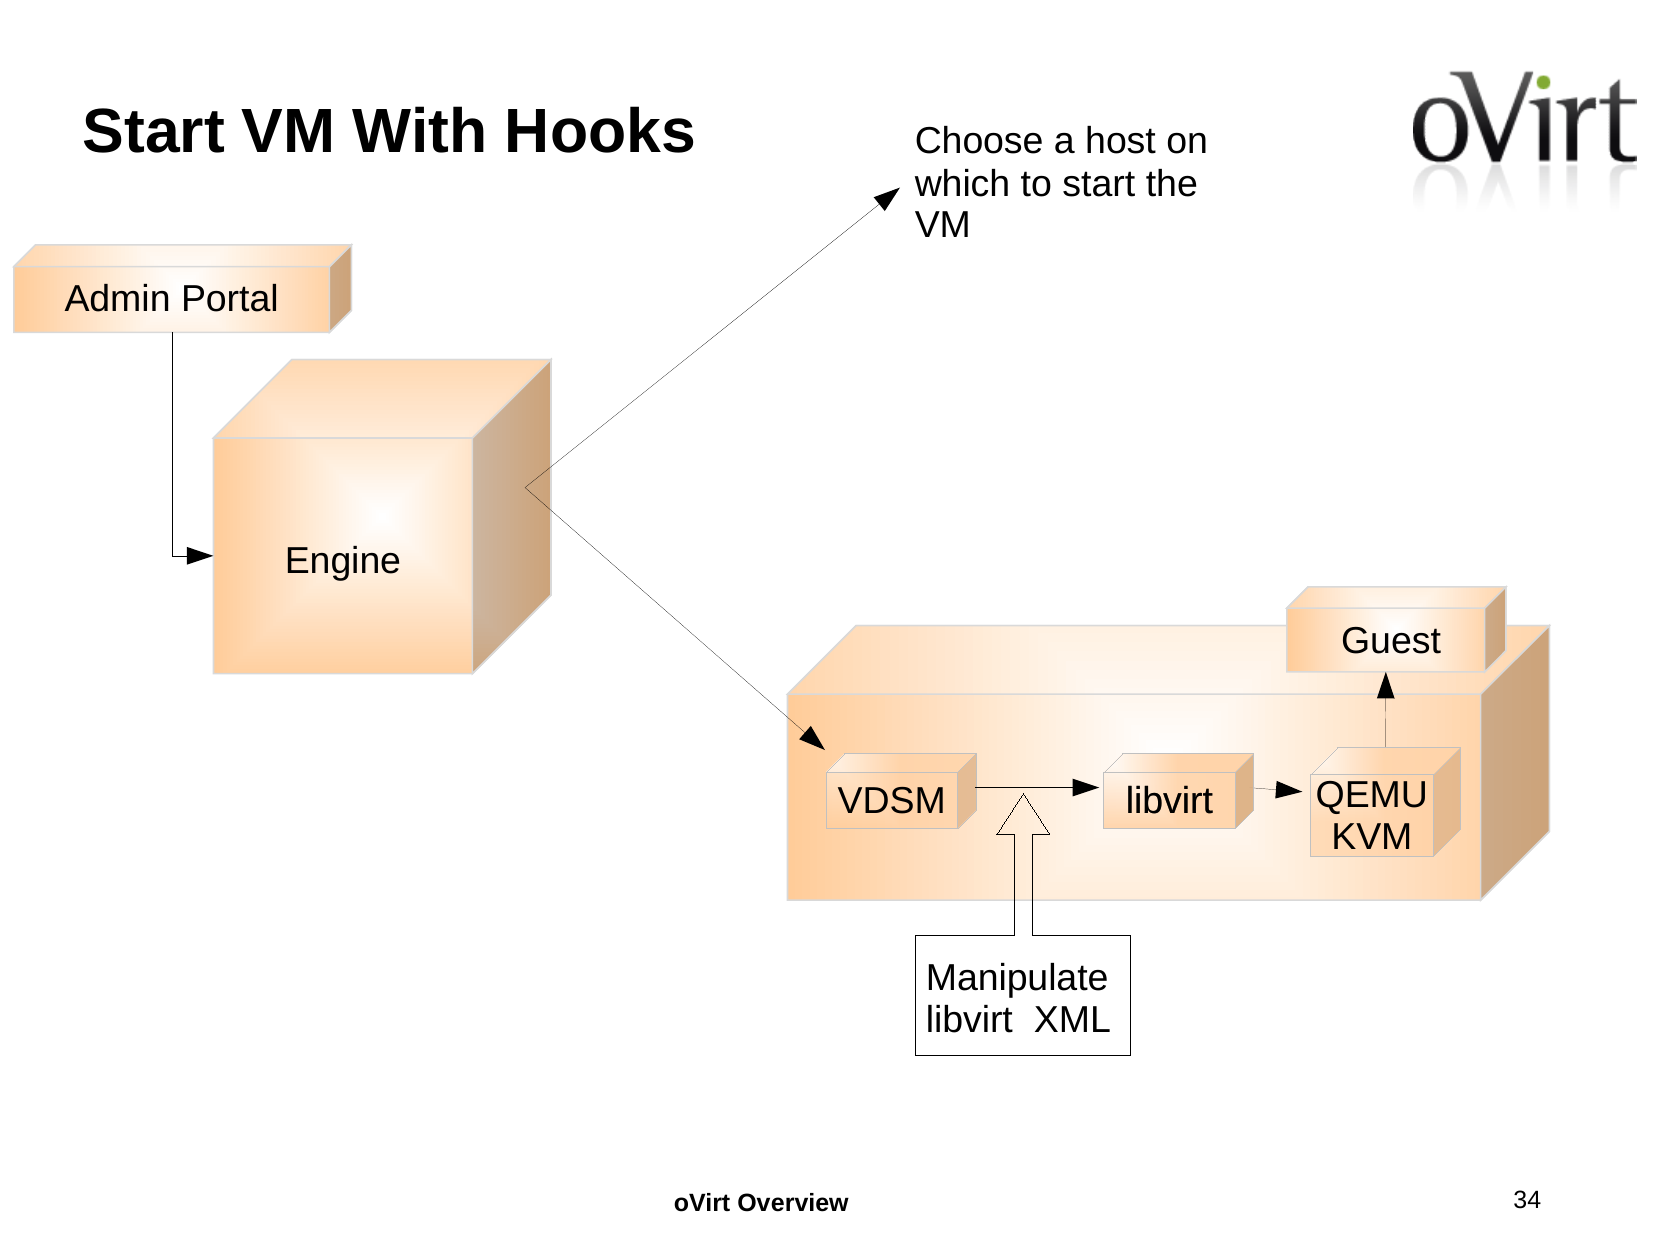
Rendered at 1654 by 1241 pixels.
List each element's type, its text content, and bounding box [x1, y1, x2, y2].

title Start VM With Hooks [82, 37, 1571, 226]
text_box VDSM [826, 773, 957, 829]
text_box QEMU KVM [1310, 775, 1433, 857]
title Start VM With Hooks [854, 190, 900, 226]
text_box Choose a host on which to start the VM [900, 112, 1238, 254]
text_box Admin Portal [13, 267, 329, 333]
text_box [787, 625, 1550, 901]
picture [1571, 63, 1637, 212]
text_box libvirt [1103, 773, 1235, 829]
text_box Manipulate libvirt XML [916, 949, 1130, 1049]
text_box Guest [1286, 609, 1484, 672]
text_box Engine [213, 439, 472, 674]
